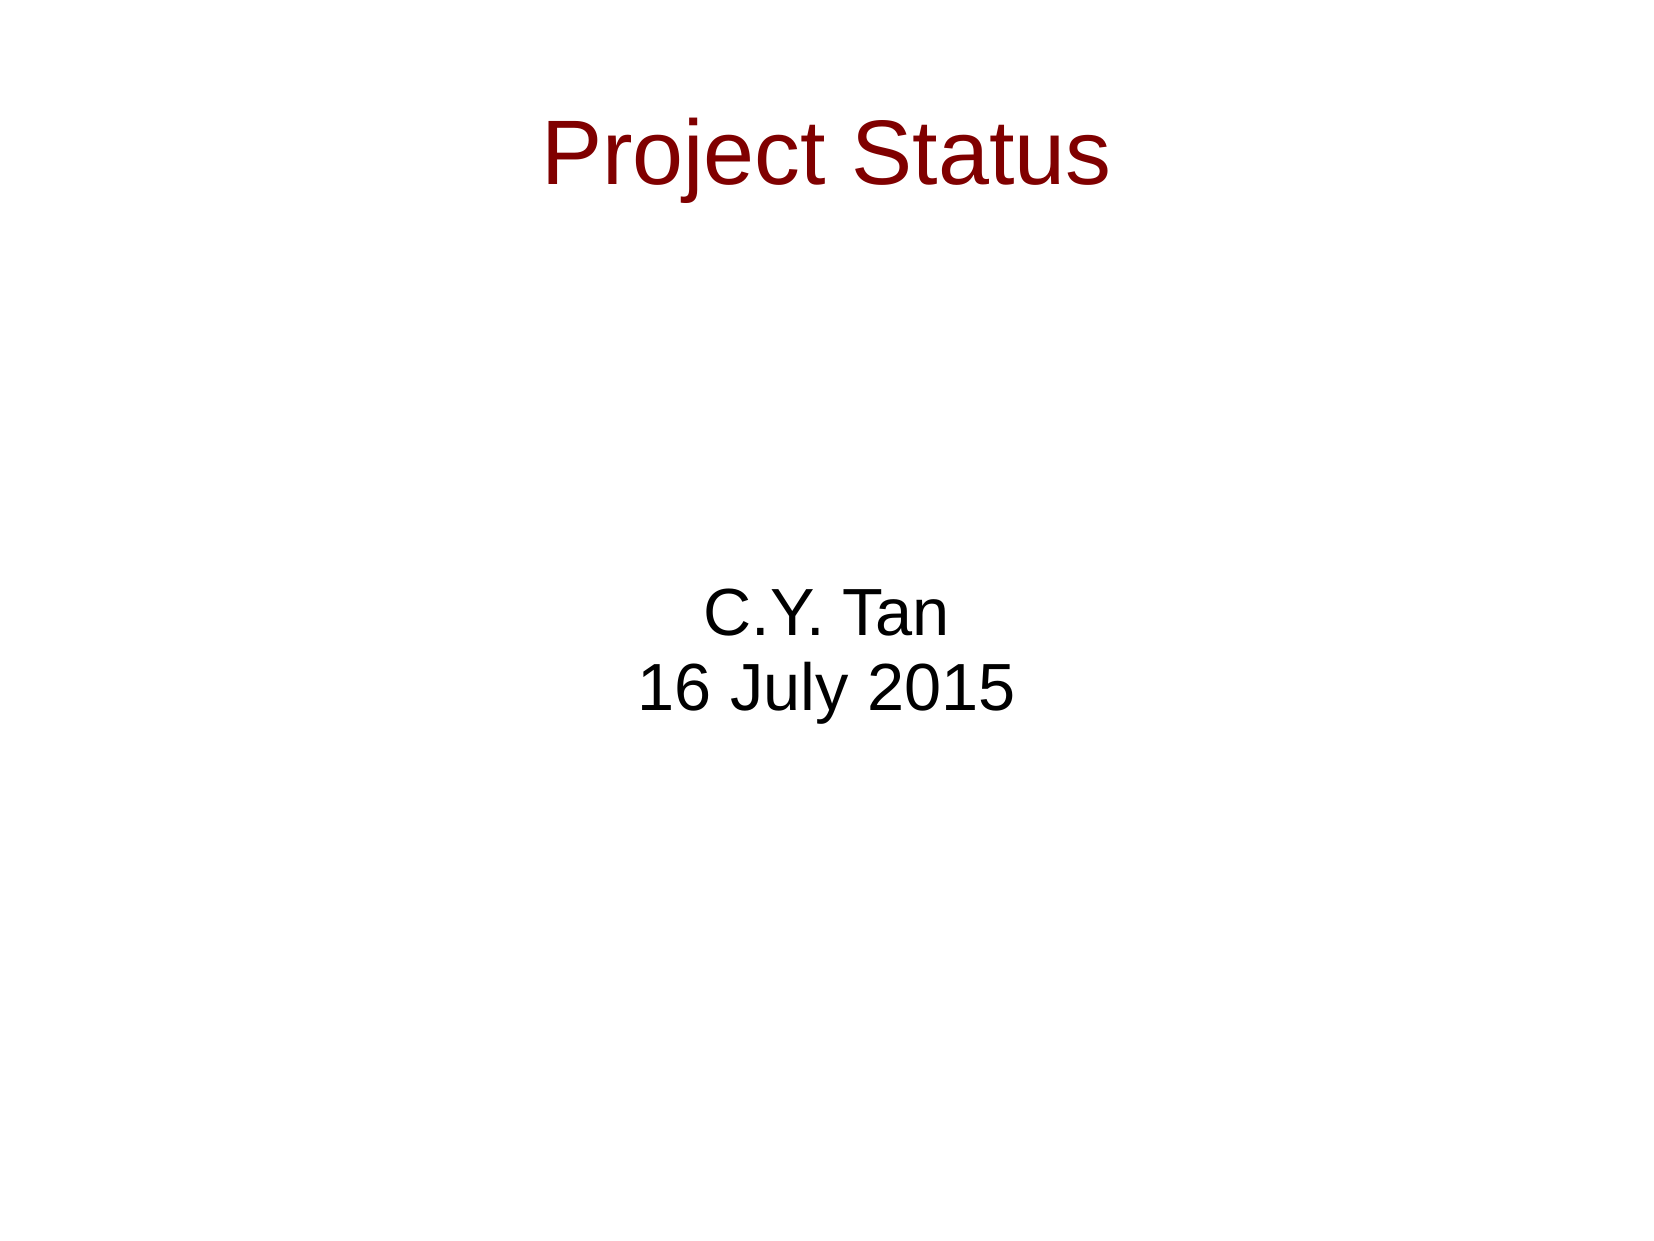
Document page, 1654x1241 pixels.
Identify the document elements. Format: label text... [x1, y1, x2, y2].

title Project Status [82, 49, 1571, 257]
subtitle C.Y. Tan 16 July 2015 [82, 290, 1571, 1010]
